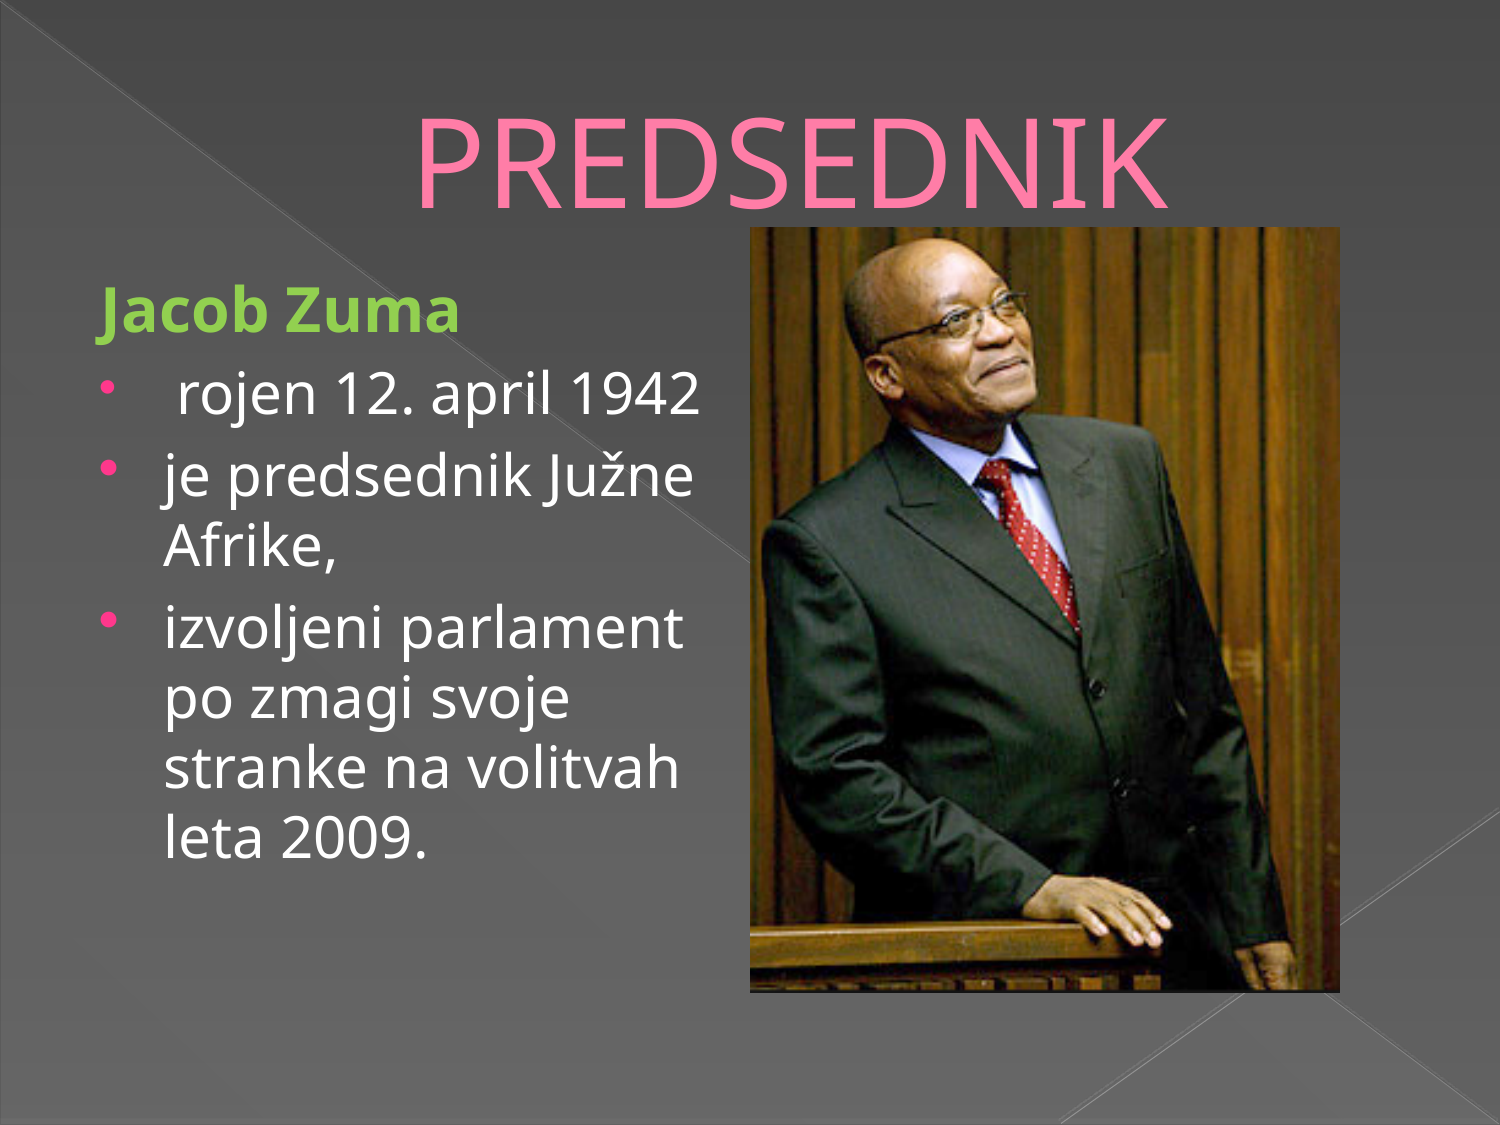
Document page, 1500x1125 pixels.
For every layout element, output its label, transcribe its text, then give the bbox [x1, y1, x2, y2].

list Jacob Zuma rojen 12. april 1942 je predsednik Južne Afrike, izvoljeni parlament po zmagi svoje stranke na volitvah leta 2009. [75, 274, 750, 988]
picture [750, 274, 1340, 993]
title PREDSEDNIK [75, 43, 1425, 274]
